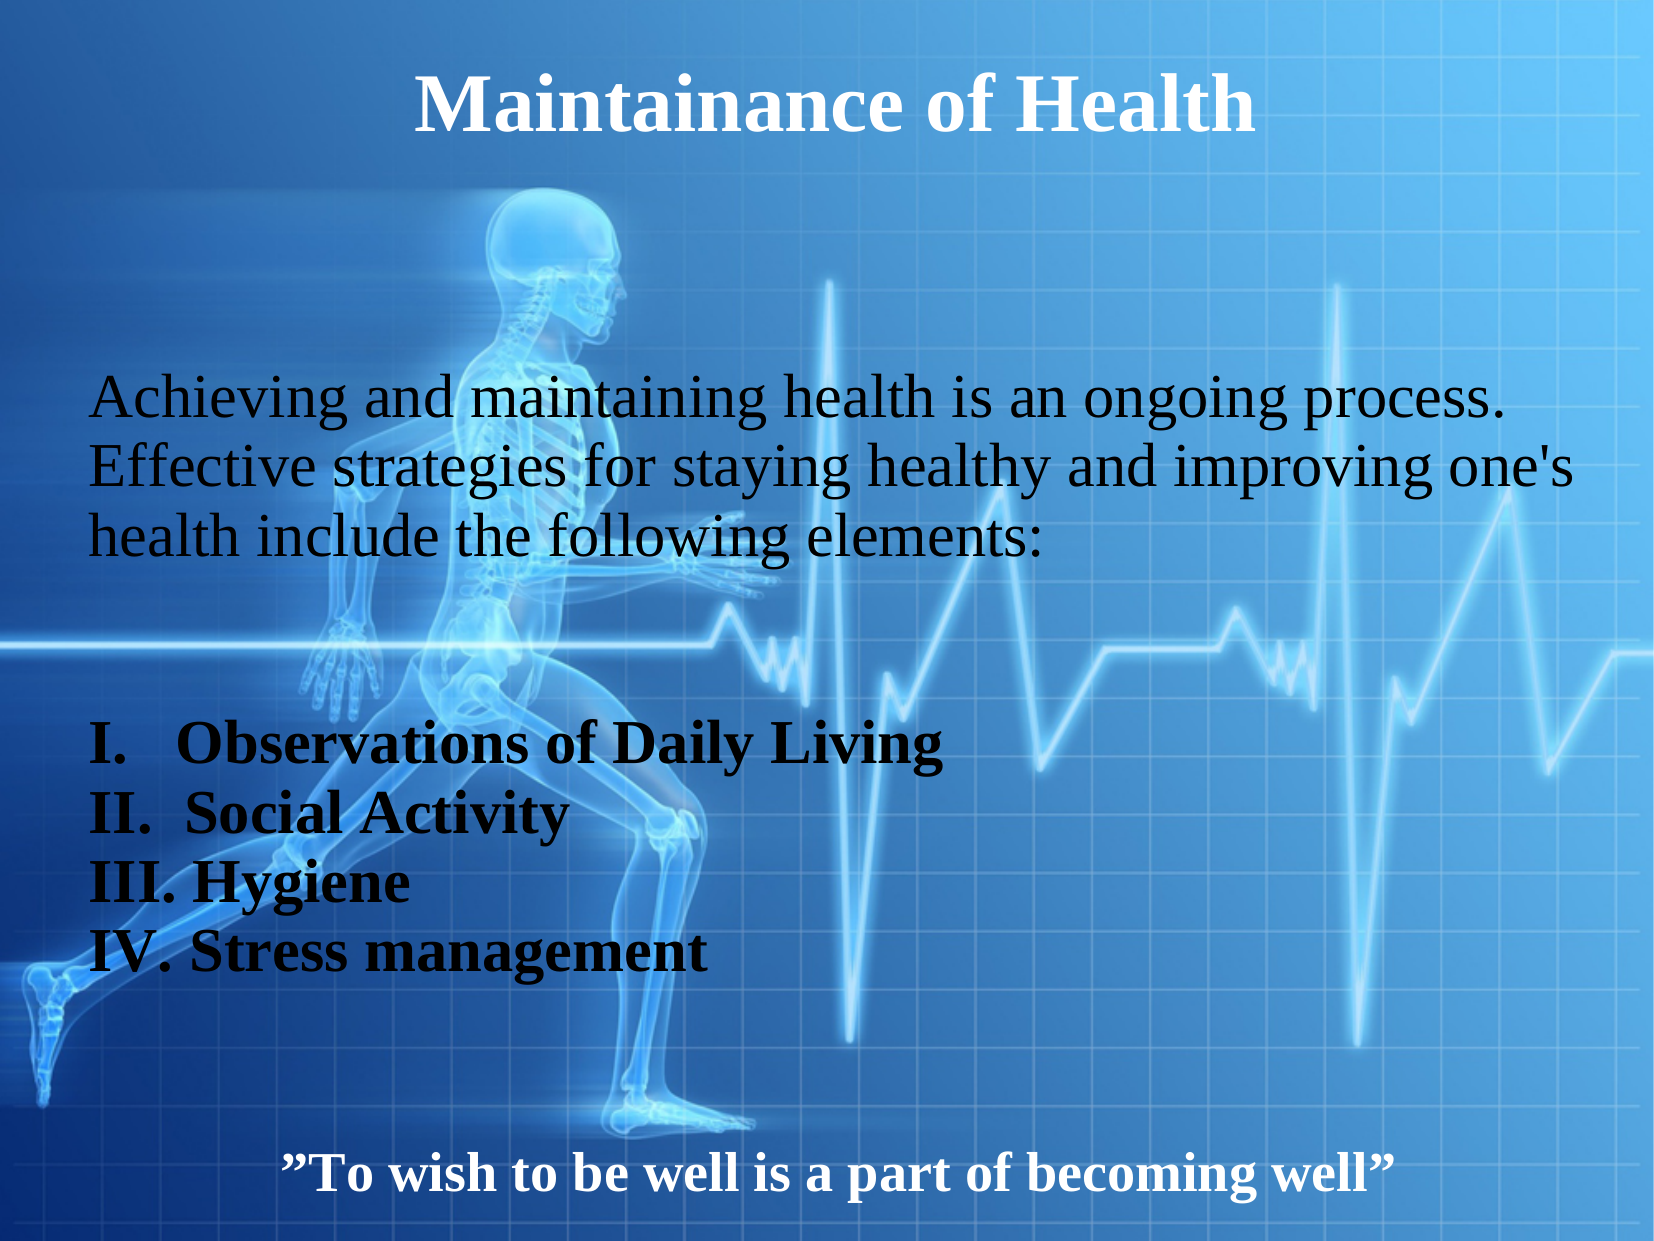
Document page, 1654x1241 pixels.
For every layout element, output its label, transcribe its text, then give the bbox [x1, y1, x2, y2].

subtitle Achieving and maintaining health is an ongoing process. Effective strategies for staying healthy and improving one's health include the following elements: Observations of Daily Living Social Activity Hygiene Stress management [88, 168, 1577, 1040]
text_box ”To wish to be well is a part of becoming well” [265, 1133, 1654, 1211]
picture [0, 0, 1654, 1241]
title Maintainance of Health [76, 0, 1565, 208]
